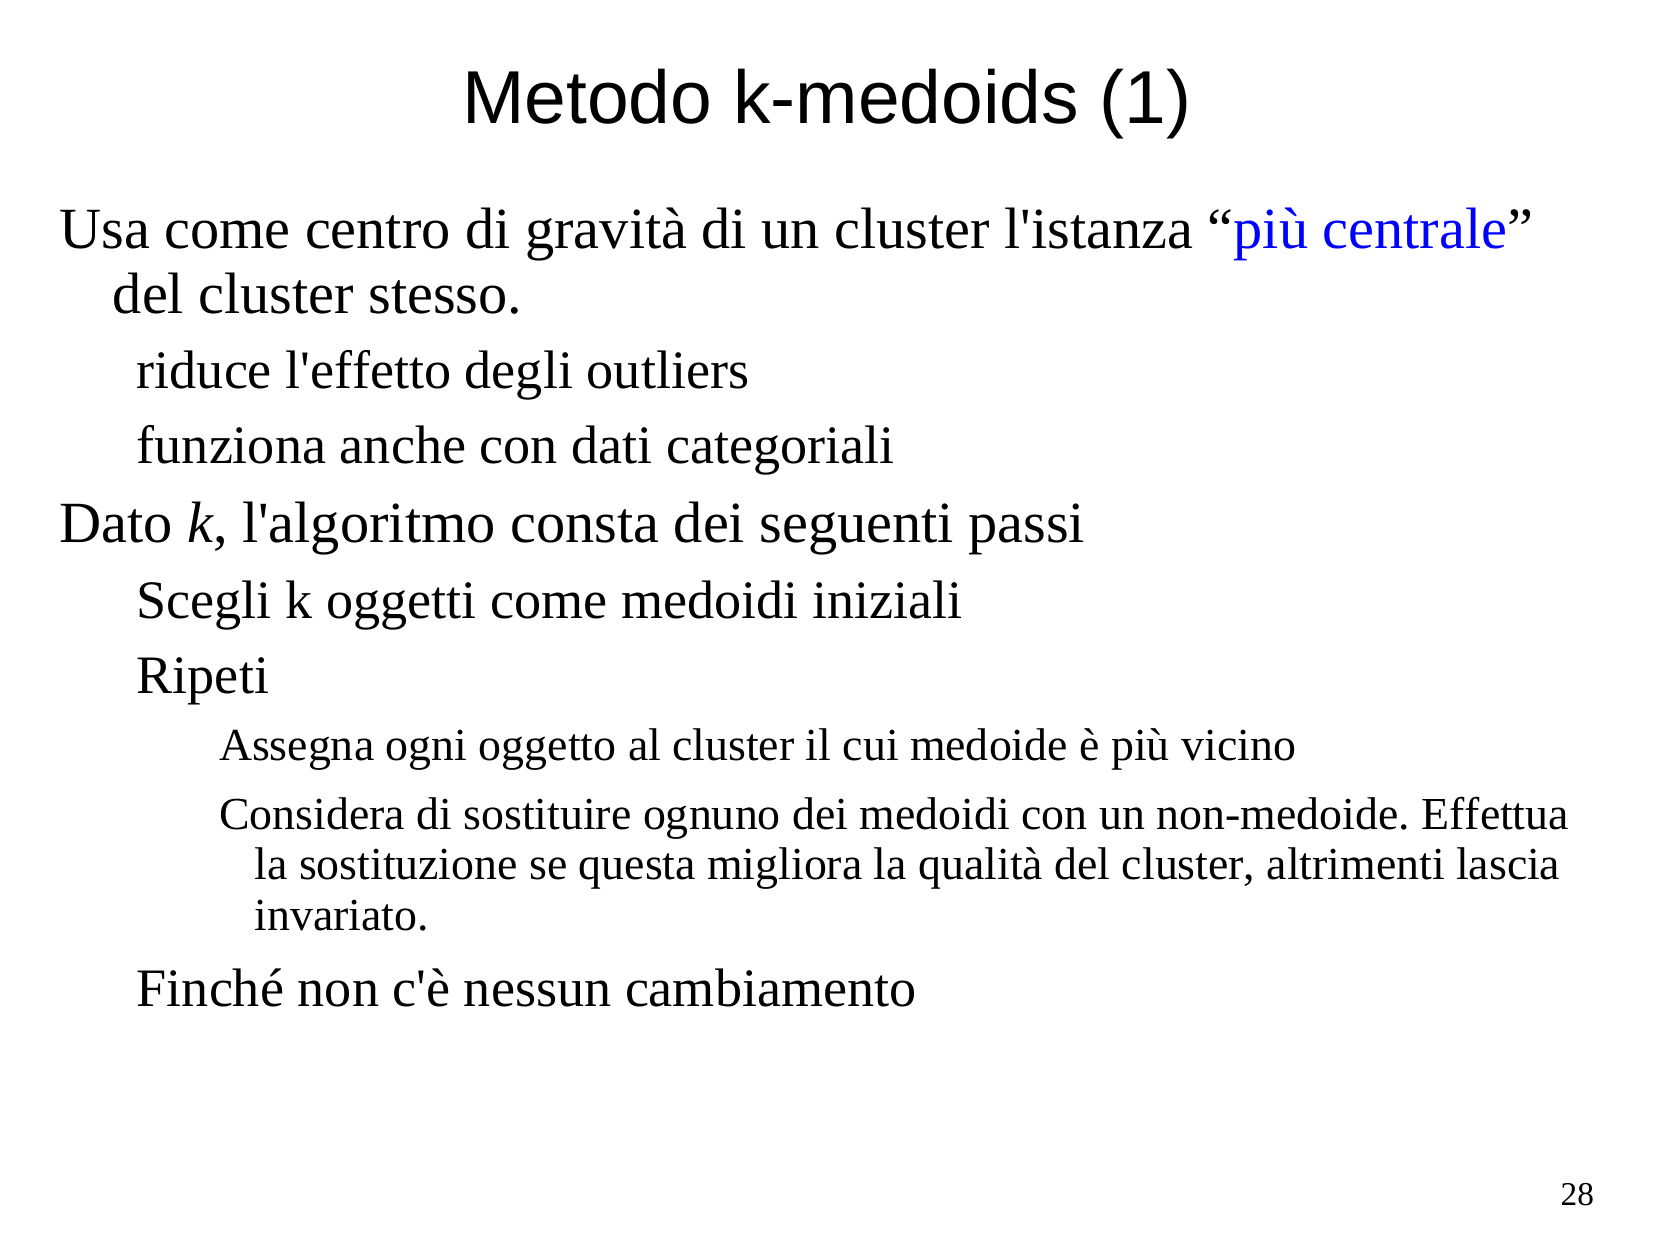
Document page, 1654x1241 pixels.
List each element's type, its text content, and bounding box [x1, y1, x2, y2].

list Usa come centro di gravità di un cluster l'istanza “più centrale” del cluster stesso. riduce l'effetto degli outliers funziona anche con dati categoriali Dato k, l'algoritmo consta dei seguenti passi Scegli k oggetti come medoidi iniziali Ripeti Assegna ogni oggetto al cluster il cui medoide è più vicino Considera di sostituire ognuno dei medoidi con un non-medoide. Effettua la sostituzione se questa migliora la qualità del cluster, altrimenti lascia invariato. Finché non c'è nessun cambiamento [42, 196, 1612, 1187]
title Metodo k-medoids (1) [37, 30, 1617, 166]
